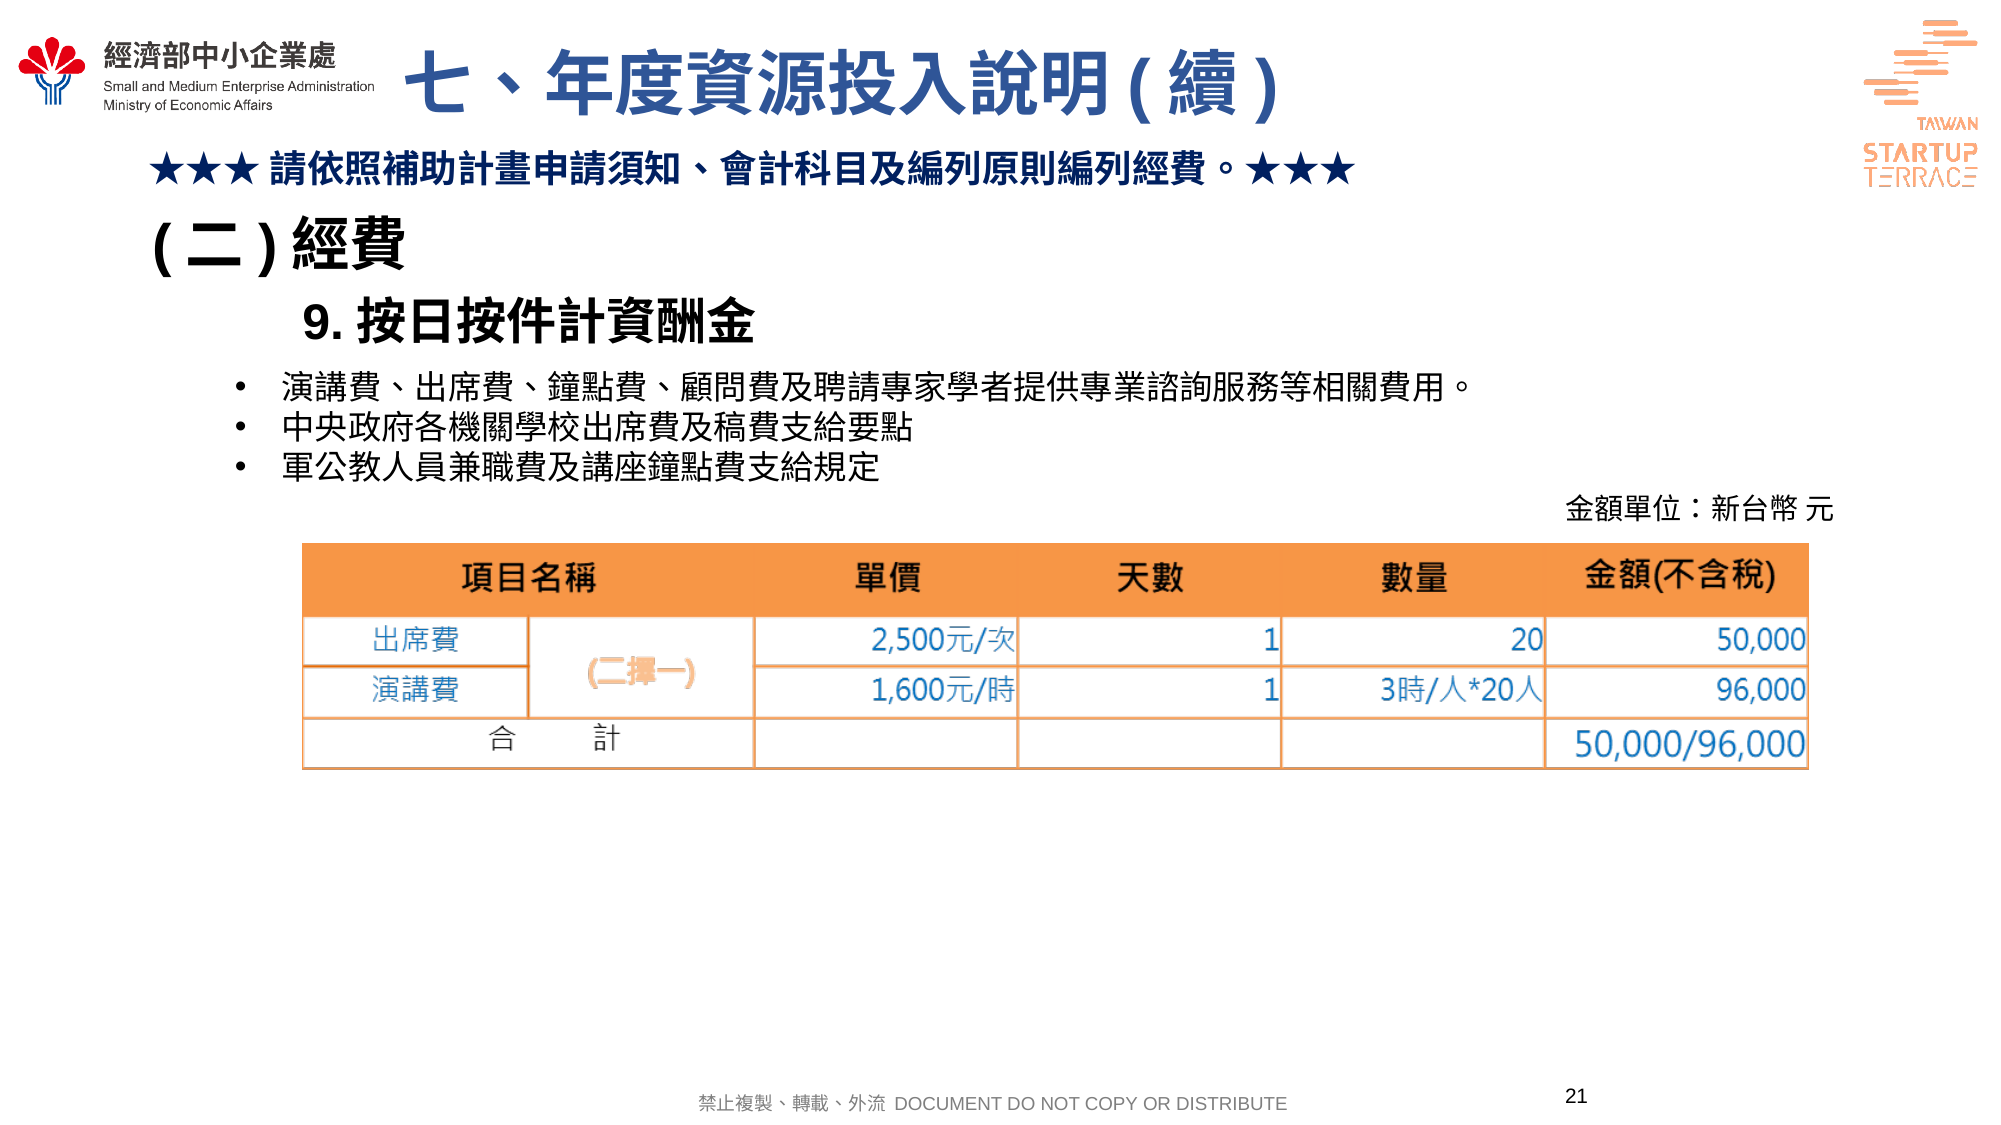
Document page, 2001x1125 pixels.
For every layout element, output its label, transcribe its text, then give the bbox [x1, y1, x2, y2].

text_box 演講費、出席費、鐘點費、顧問費及聘請專家學者提供專業諮詢服務等相關費用。 中央政府各機關學校出席費及稿費支給要點 軍公教人員兼職費及講座鐘點費支給規定 [220, 359, 1748, 493]
picture [302, 544, 1809, 783]
text_box 21 [1550, 1064, 2000, 1125]
text_box 金額單位：新台幣 元 [1550, 483, 1850, 533]
text_box ★★★請依照補助計畫申請須知、會計科目及編列原則編列經費。★★★ [133, 138, 1372, 198]
title 七、年度資源投入說明(續) [387, 2, 1796, 171]
list (二)經費 9.按日按件計資酬金 [137, 200, 1863, 1014]
